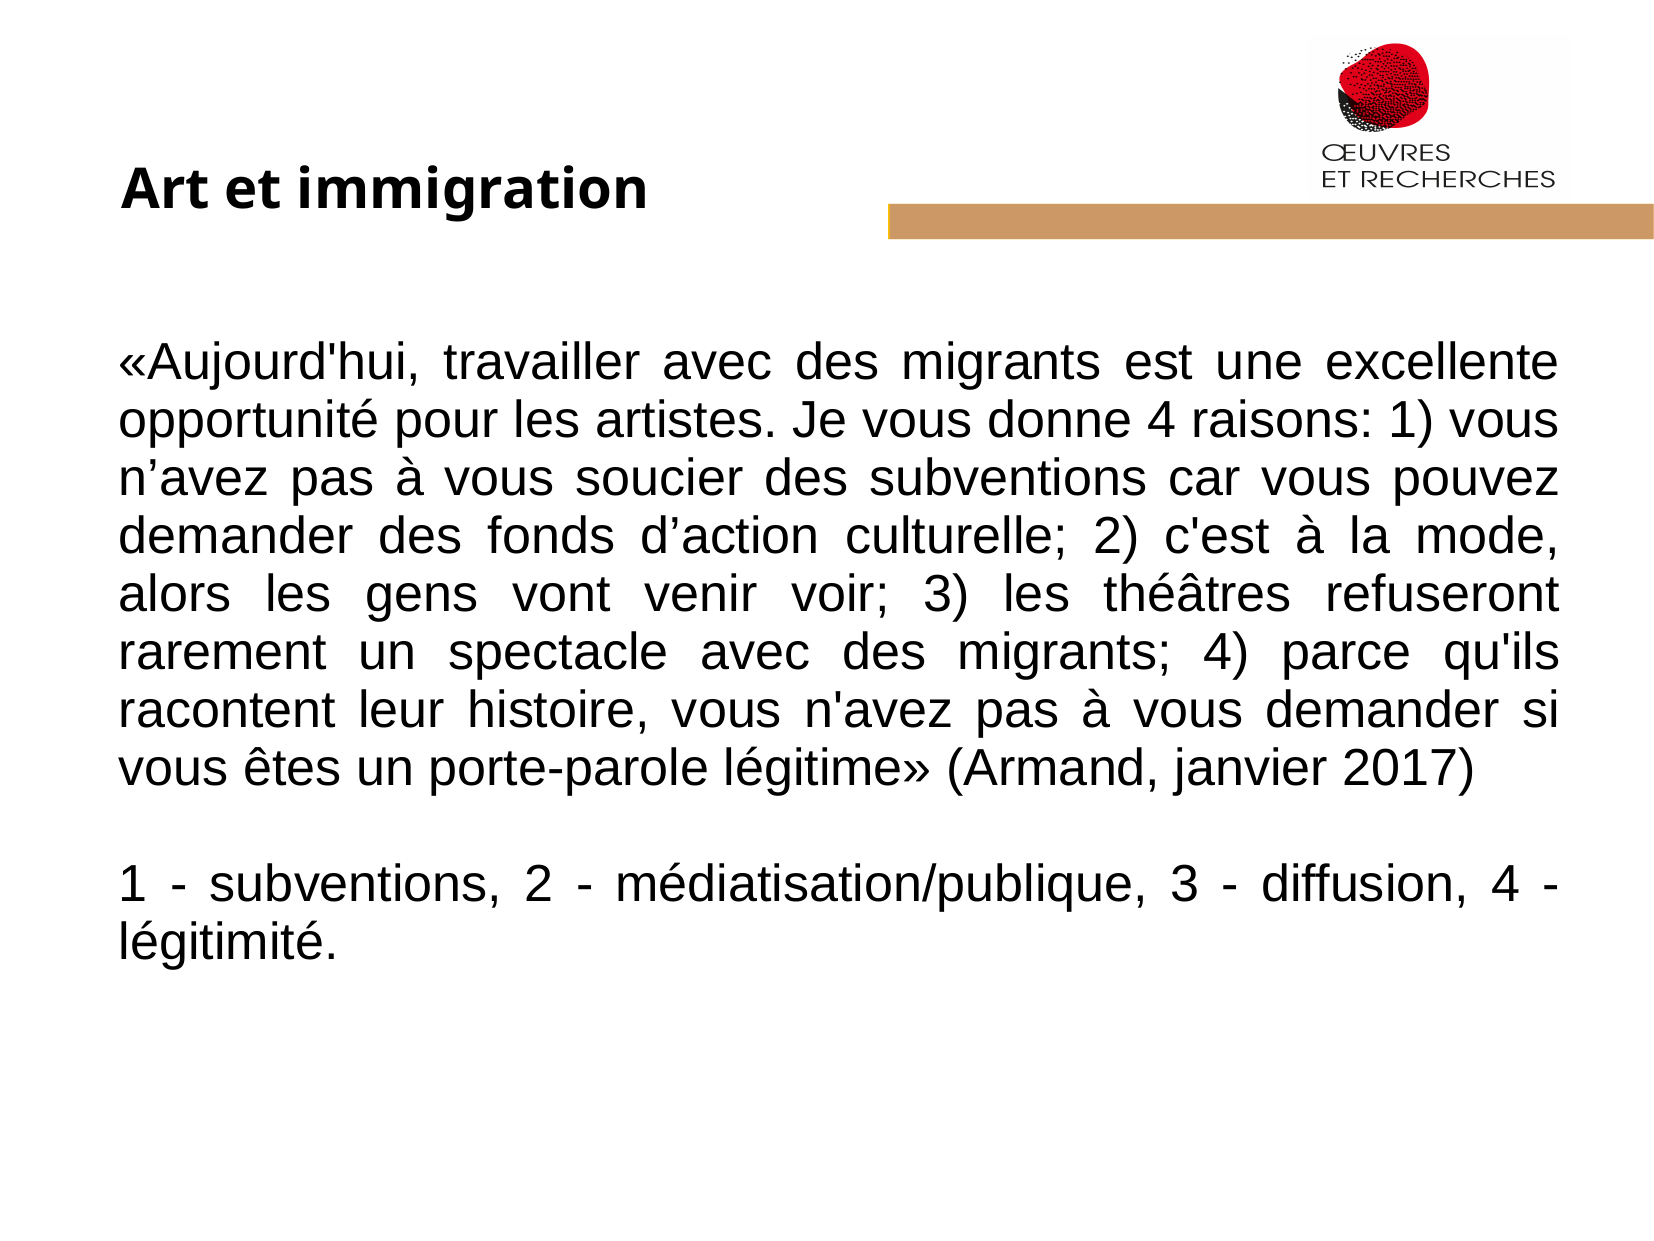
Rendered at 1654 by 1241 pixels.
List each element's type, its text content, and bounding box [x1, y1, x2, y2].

text_box «Aujourd'hui, travailler avec des migrants est une excellente opportunité pour les artistes. Je vous donne 4 raisons: 1) vous n’avez pas à vous soucier des subventions car vous pouvez demander des fonds d’action culturelle; 2) c'est à la mode, alors les gens vont venir voir; 3) les théâtres refuseront rarement un spectacle avec des migrants; 4) parce qu'ils racontent leur histoire, vous n'avez pas à vous demander si vous êtes un porte-parole légitime» (Armand, janvier 2017) 1 - subventions, 2 - médiatisation/publique, 3 - diffusion, 4 - légitimité. [104, 325, 1576, 1037]
picture [1307, 35, 1571, 199]
text_box [888, 203, 1654, 240]
text_box Art et immigration [106, 141, 696, 302]
